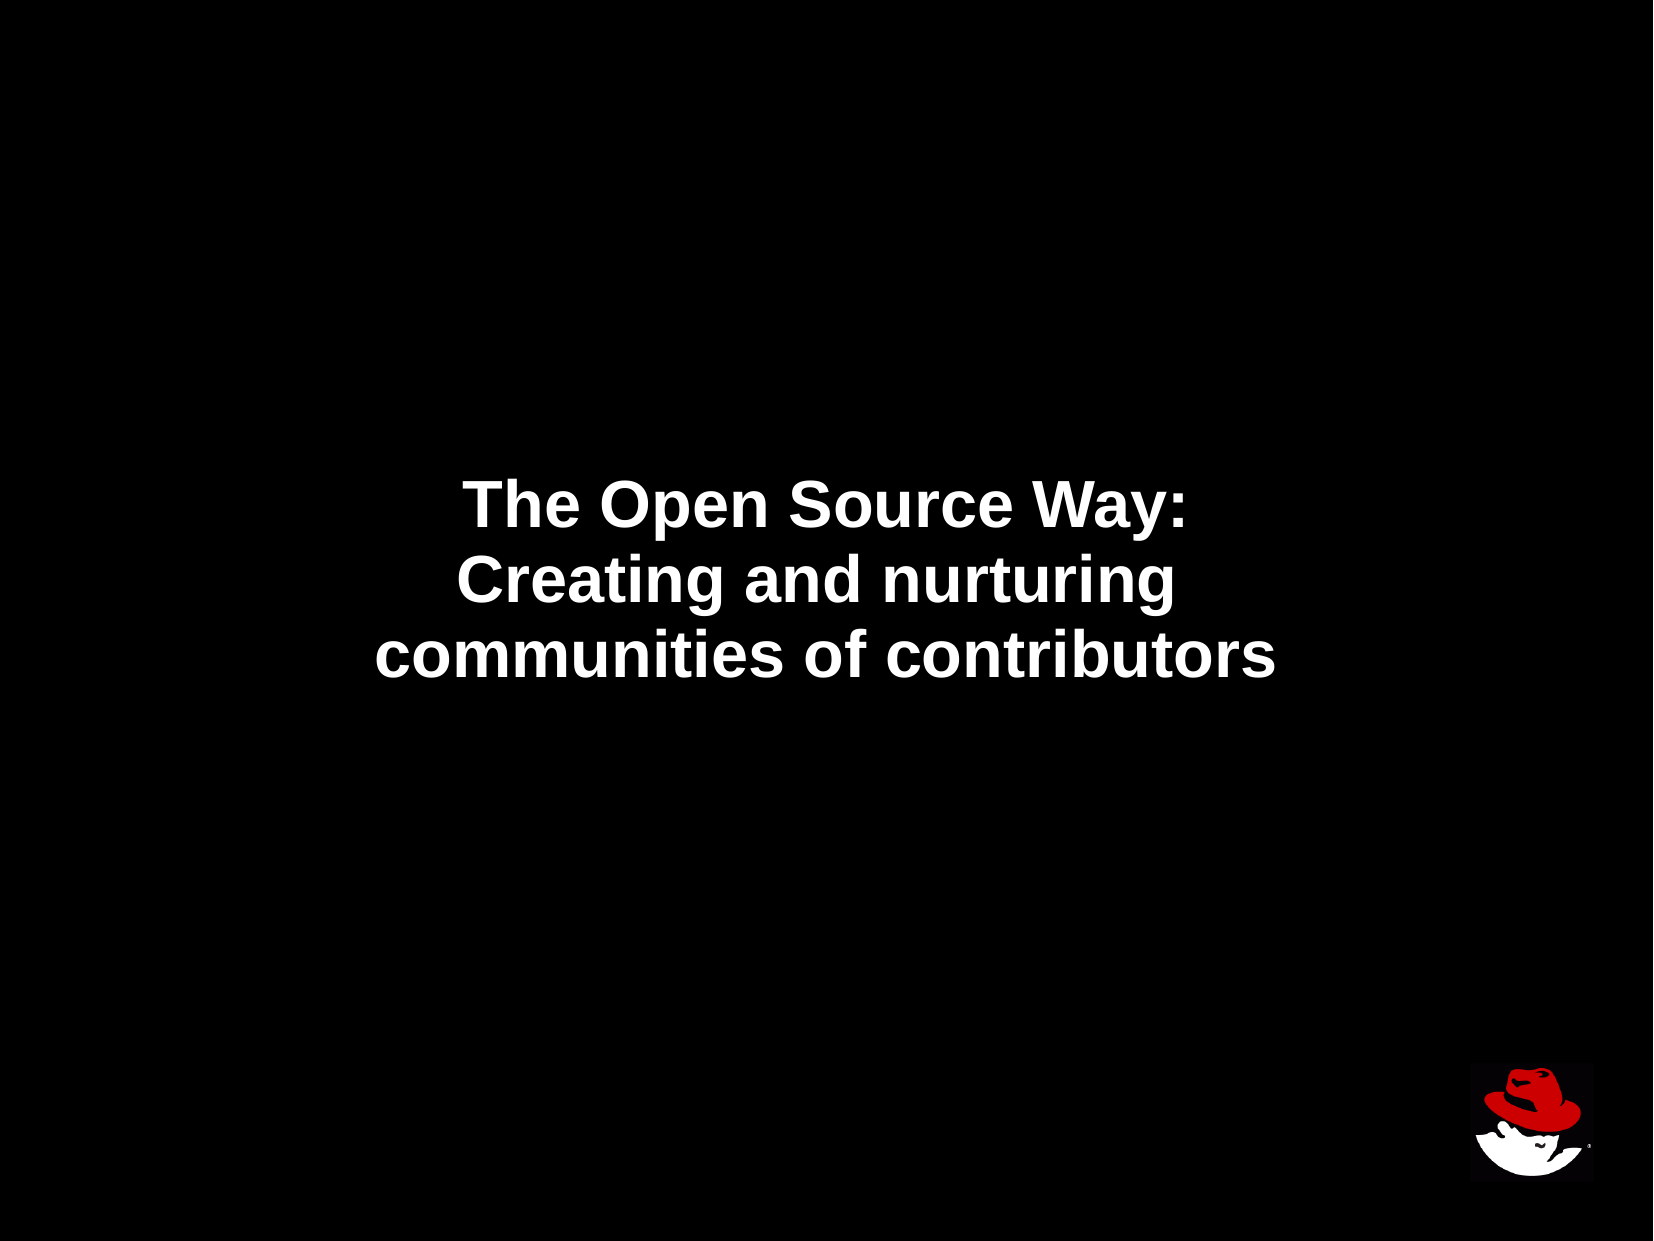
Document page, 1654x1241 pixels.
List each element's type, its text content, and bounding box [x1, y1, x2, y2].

picture [1470, 1063, 1594, 1182]
subtitle The Open Source Way: Creating and nurturing communities of contributors [82, 49, 1571, 1109]
